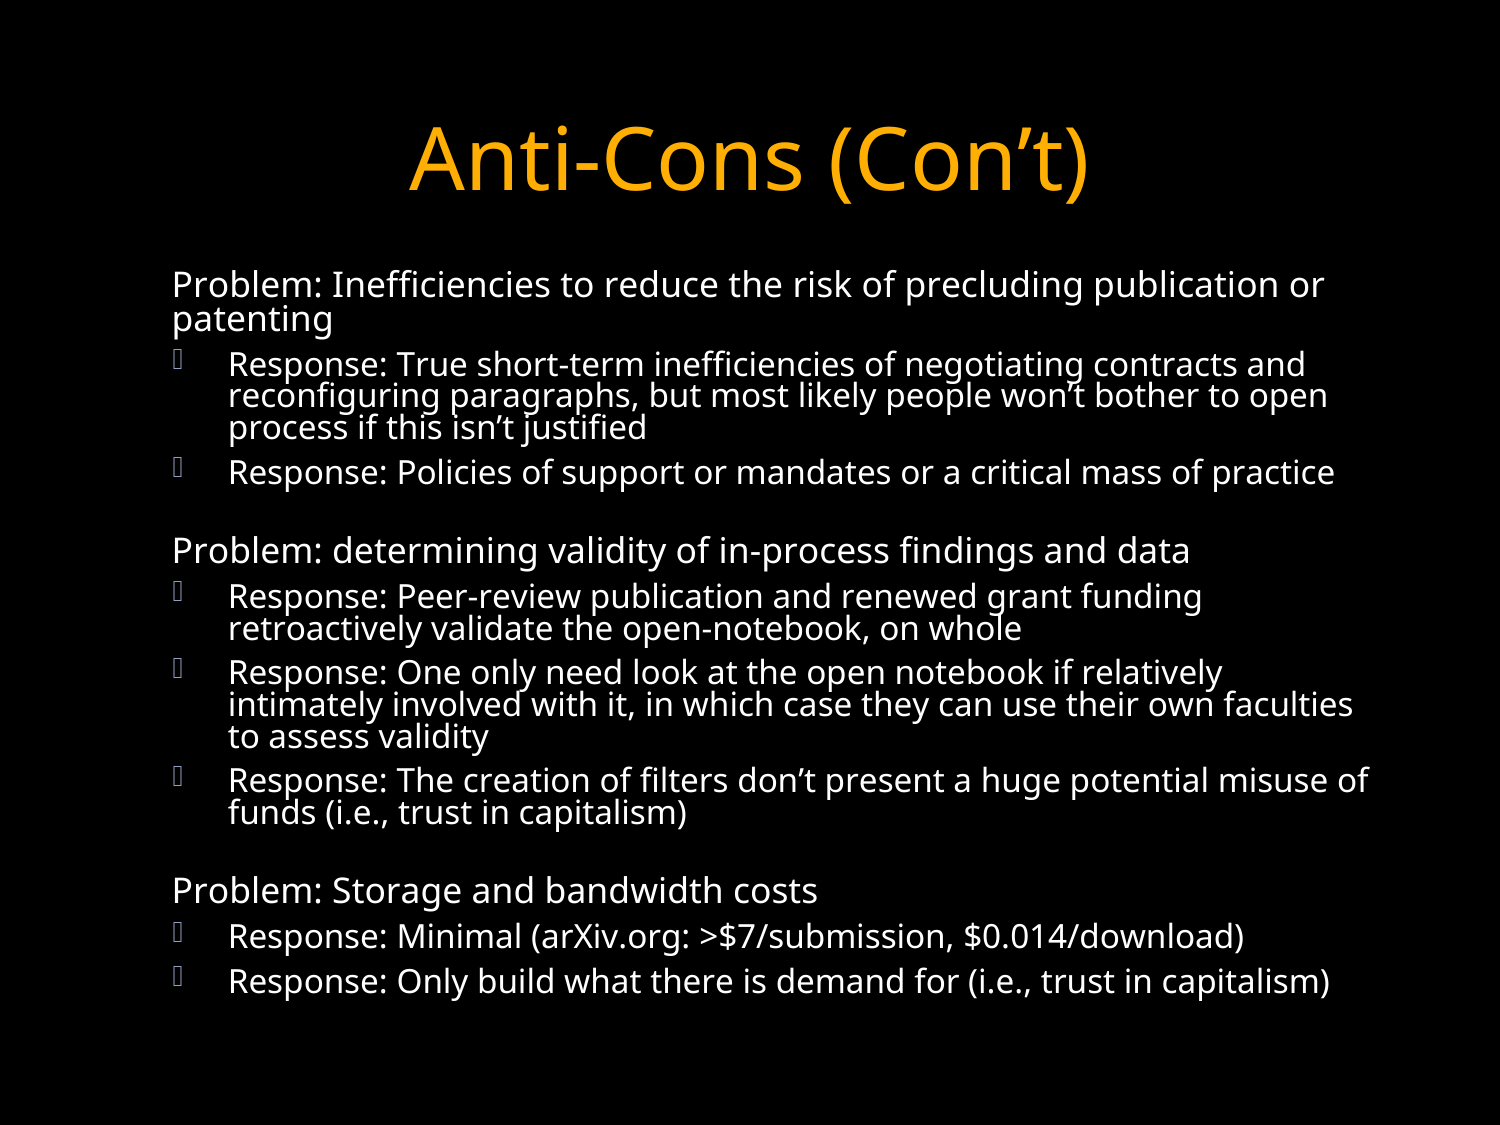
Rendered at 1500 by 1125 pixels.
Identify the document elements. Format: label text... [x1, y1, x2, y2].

title Anti-Cons (Con’t) [100, 95, 1400, 226]
list Problem: Inefficiencies to reduce the risk of precluding publication or patenting Response: True short-term inefficiencies of negotiating contracts and reconfiguring paragraphs, but most likely people won’t bother to open process if this isn’t justified Response: Policies of support or mandates or a critical mass of practice Problem: determining validity of in-process findings and data Response: Peer-review publication and renewed grant funding retroactively validate the open-notebook, on whole Response: One only need look at the open notebook if relatively intimately involved with it, in which case they can use their own faculties to assess validity Response: The creation of filters don’t present a huge potential misuse of funds (i.e., trust in capitalism) Problem: Storage and bandwidth costs Response: Minimal (arXiv.org: >$7/submission, $0.014/download) Response: Only build what there is demand for (i.e., trust in capitalism) [100, 262, 1400, 1101]
